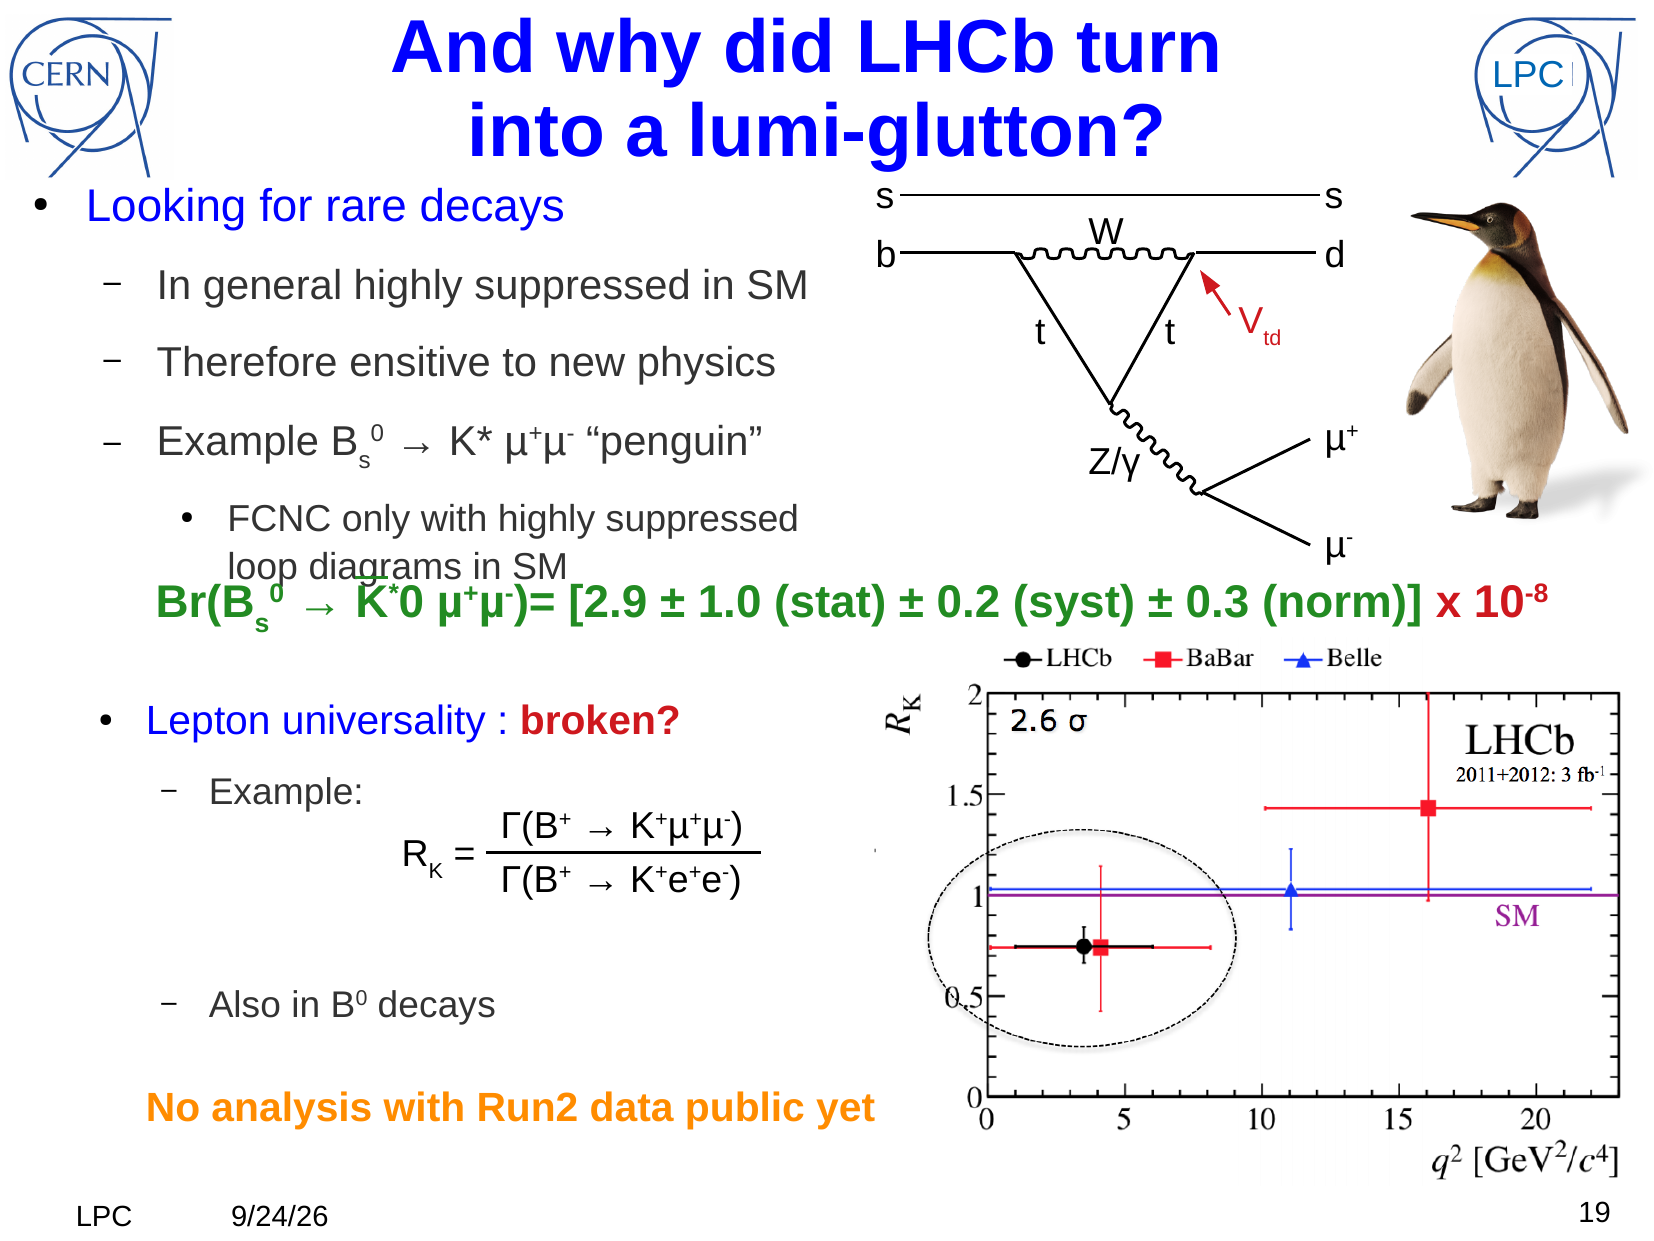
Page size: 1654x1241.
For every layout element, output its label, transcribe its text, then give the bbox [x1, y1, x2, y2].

text_box W [1073, 197, 1139, 265]
text_box Vtd [1223, 286, 1297, 363]
text_box b [860, 221, 912, 289]
text_box s [860, 162, 910, 221]
picture [874, 637, 1627, 1186]
picture [1379, 14, 1654, 555]
title And why did LHCb turn into a lumi-glutton? [173, 5, 1461, 172]
text_box d [1309, 221, 1361, 289]
text_box Z/γ [1073, 427, 1158, 495]
list Looking for rare decays In general highly suppressed in SM Therefore ensitive to new physics Example Bs0 → K* µ+µ- “penguin” FCNC only with highly suppressed loop diagrams in SM [15, 154, 841, 591]
text_box t [1020, 297, 1061, 366]
list Lepton universality : broken? Example: Also in B0 decays No analysis with Run2 data public yet [82, 675, 901, 1140]
text_box Br(Bs0 → K*0 µ+µ-)= [2.9 ± 1.0 (stat) ± 0.2 (syst) ± 0.3 (norm)] x 10-8 [140, 550, 1572, 663]
text_box µ+ [1309, 404, 1374, 472]
text_box t [1150, 297, 1191, 366]
text_box Γ(B+ → K+e+e-) [485, 854, 760, 913]
text_box Γ(B+ → K+e+e-) [501, 845, 760, 851]
text_box RK = [386, 820, 501, 896]
text_box Γ(B+ → K+µ+µ-) [485, 792, 761, 851]
text_box µ- [1309, 510, 1369, 550]
picture [5, 14, 173, 180]
text_box s [1309, 162, 1359, 221]
